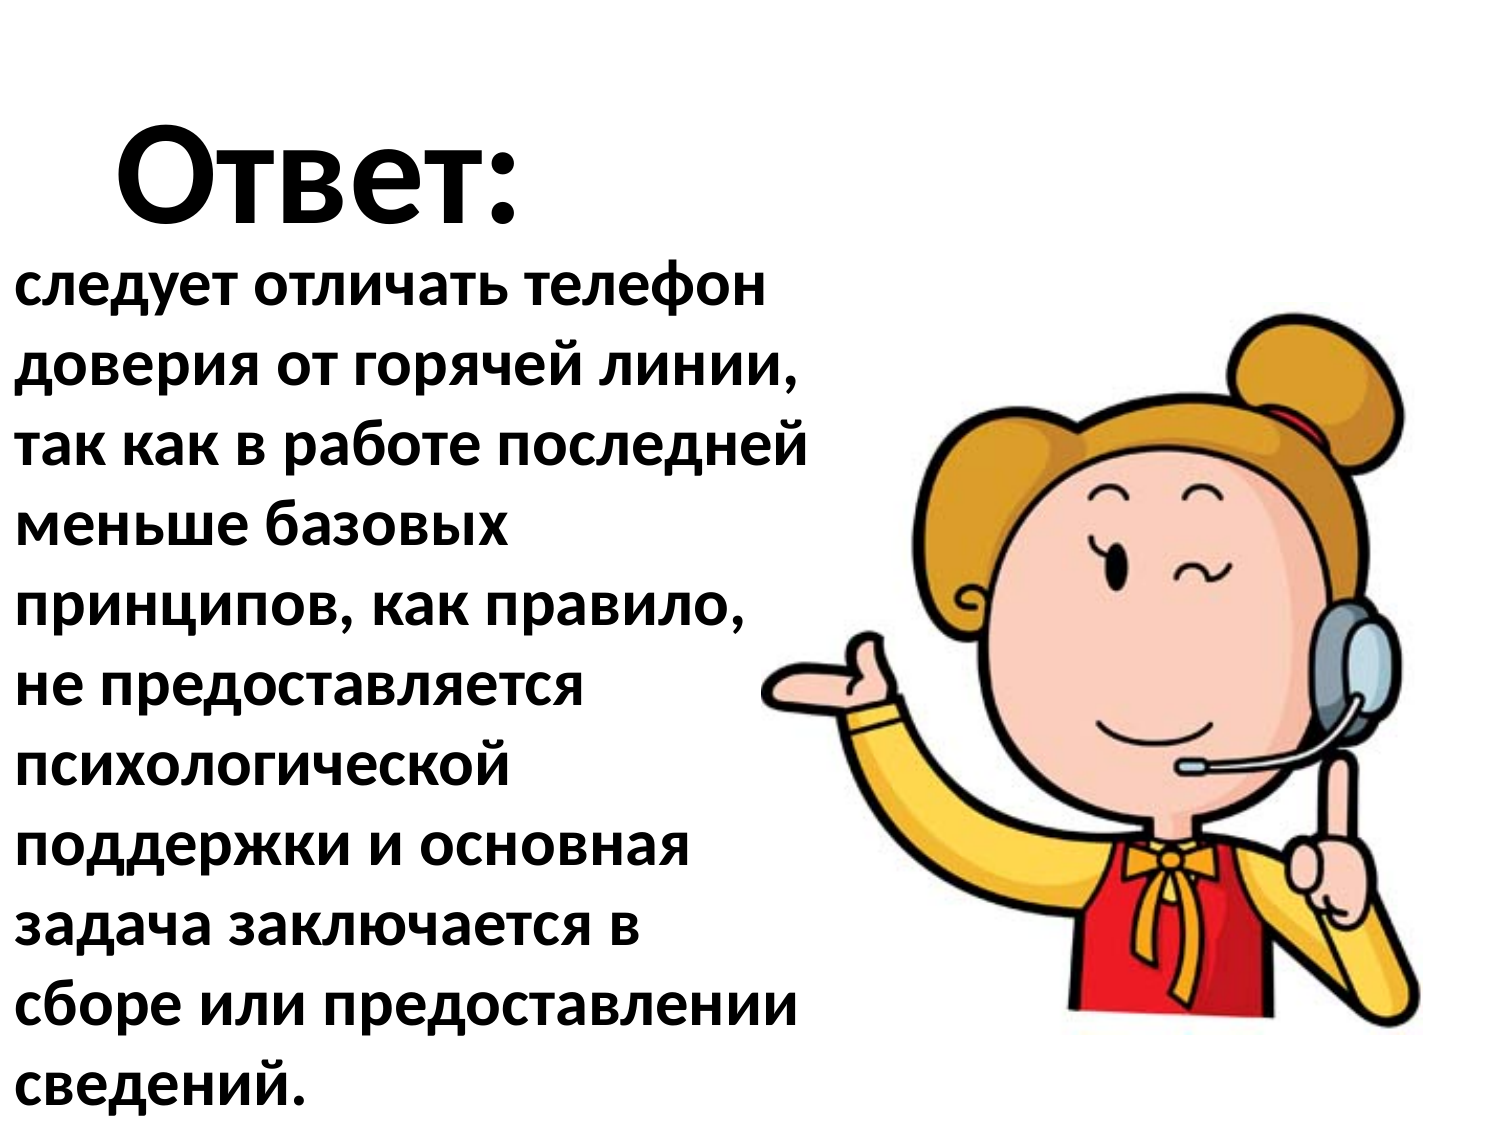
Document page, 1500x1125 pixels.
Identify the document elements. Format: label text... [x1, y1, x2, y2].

text_box следует отличать телефон доверия от горячей линии, так как в работе последней меньше базовых принципов, как правило, не предоставляется психологической поддержки и основная задача заключается в сборе или предоставлении сведений. [0, 231, 839, 1125]
picture [839, 302, 1423, 1035]
text_box Ответ: [100, 66, 839, 262]
